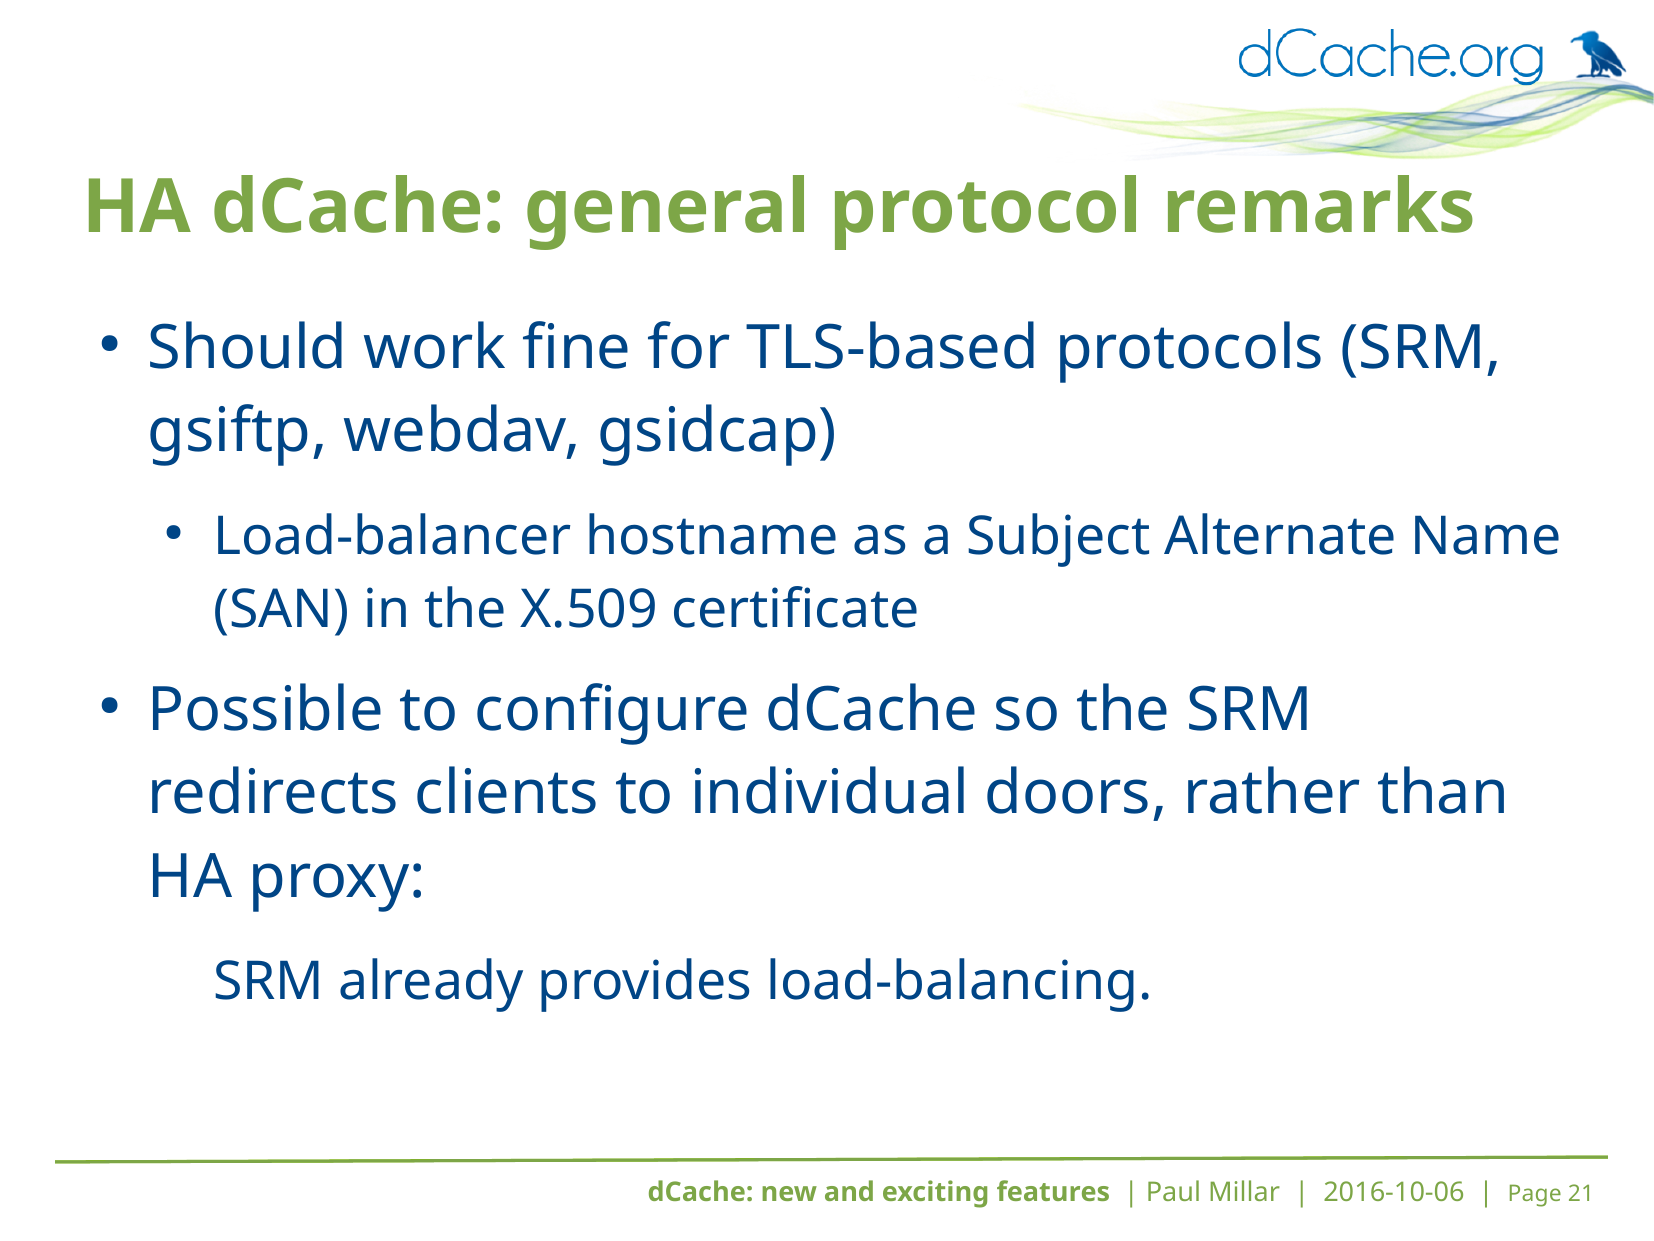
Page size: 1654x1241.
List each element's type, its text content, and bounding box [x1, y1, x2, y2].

title HA dCache: general protocol remarks [82, 155, 1605, 252]
picture [956, 16, 1654, 169]
list Should work fine for TLS-based protocols (SRM, gsiftp, webdav, gsidcap) Load-balancer hostname as a Subject Alternate Name (SAN) in the X.509 certificate Possible to configure dCache so the SRM redirects clients to individual doors, rather than HA proxy: SRM already provides load-balancing. [82, 302, 1571, 1023]
